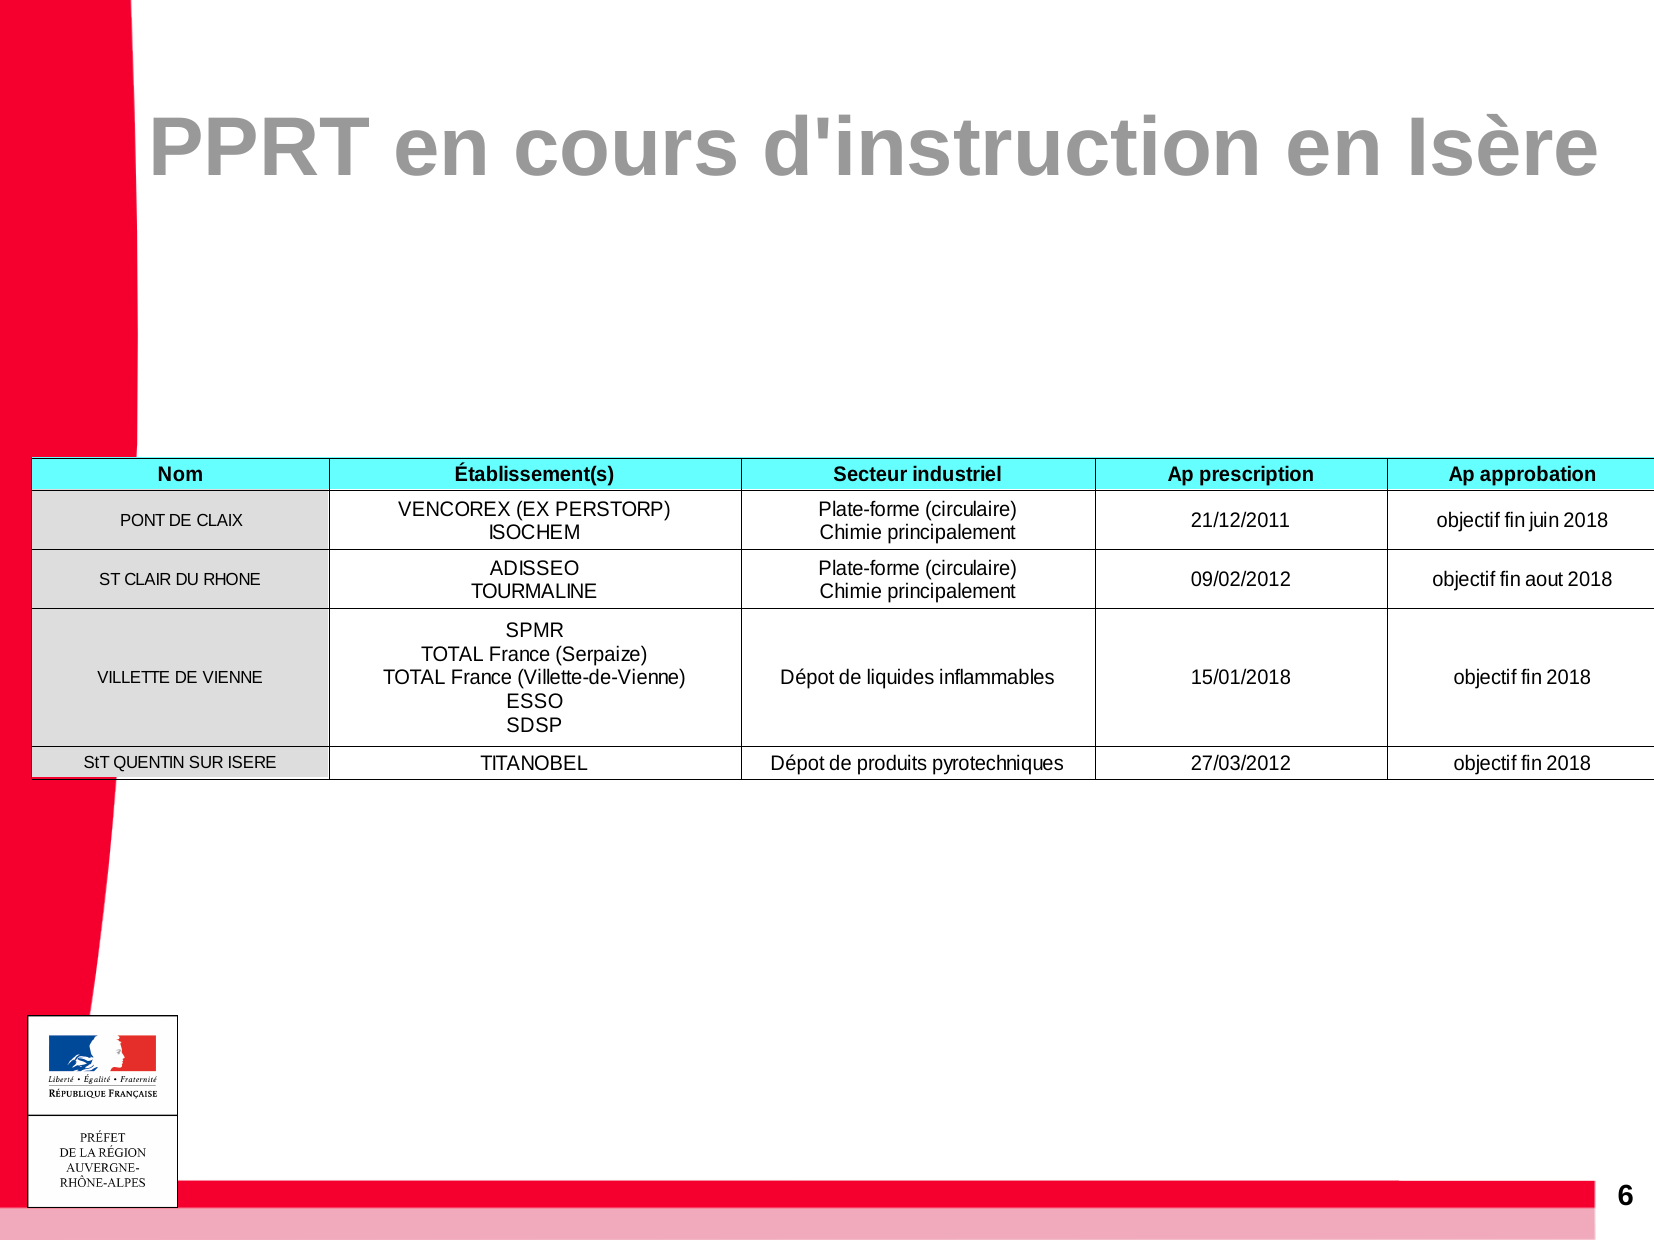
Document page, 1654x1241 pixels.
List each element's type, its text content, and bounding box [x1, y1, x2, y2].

text_box PPRT en cours d'instruction en Isère [133, 71, 1617, 223]
picture [0, 0, 1654, 1240]
